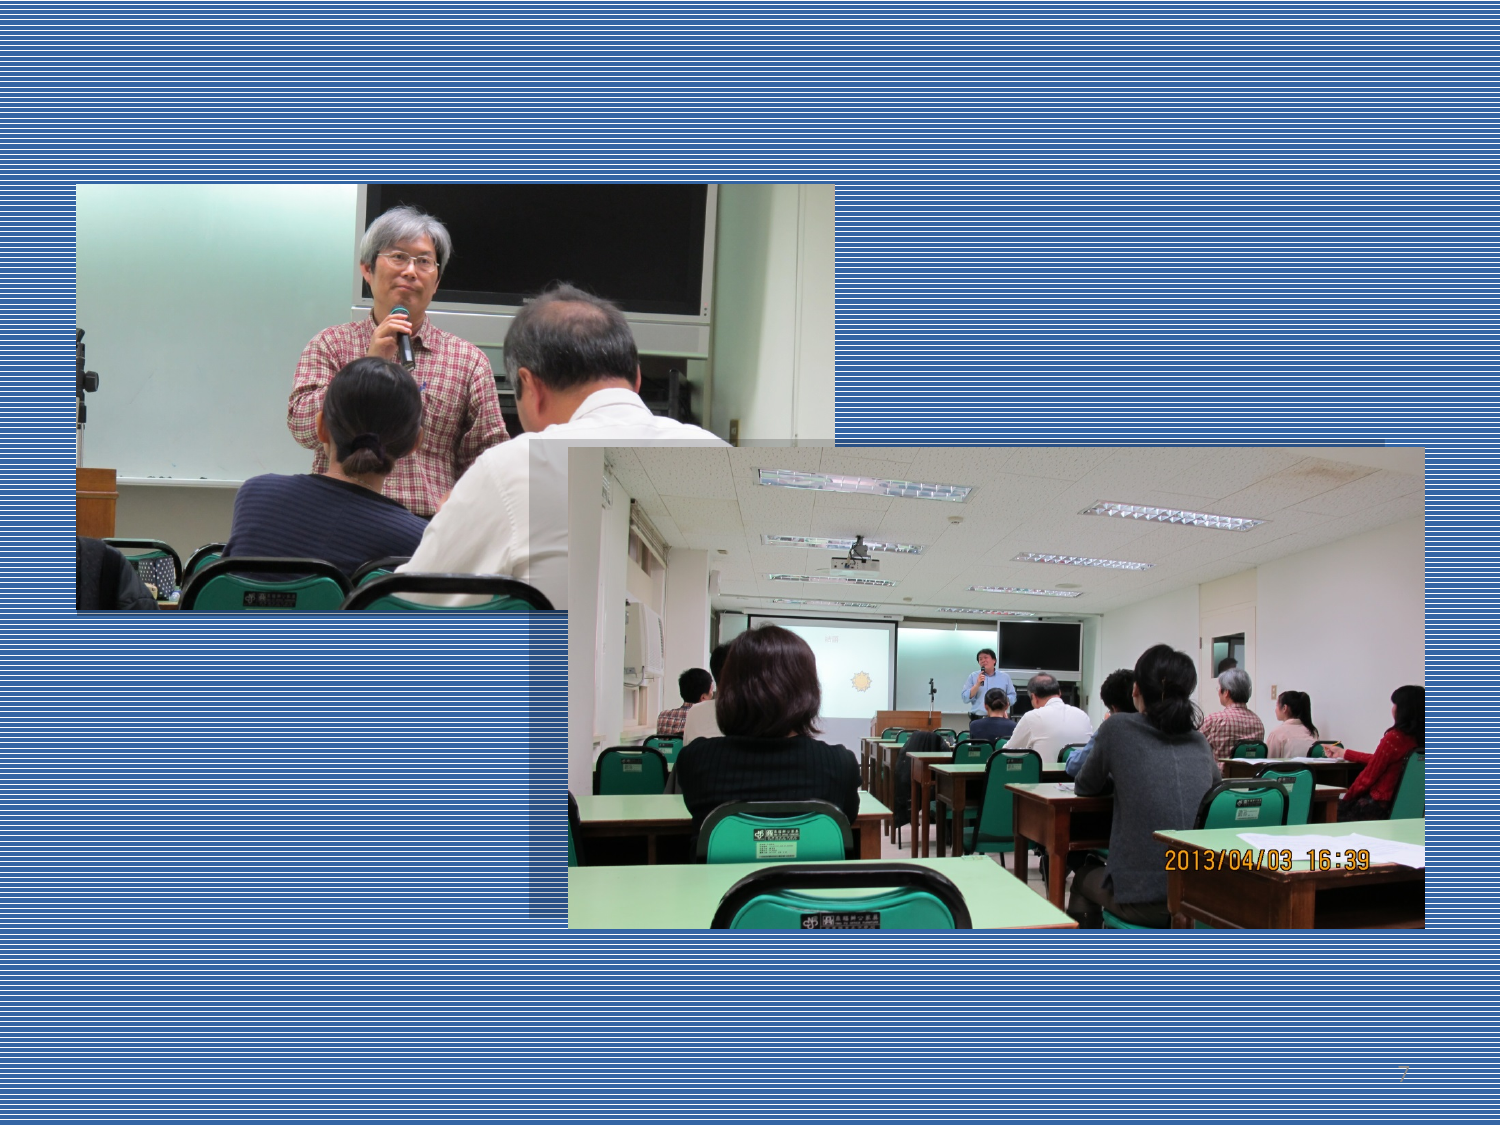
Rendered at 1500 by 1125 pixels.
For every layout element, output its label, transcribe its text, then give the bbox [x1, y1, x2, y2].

slide_number <編號> [1074, 1042, 1425, 1103]
picture [76, 184, 1425, 929]
